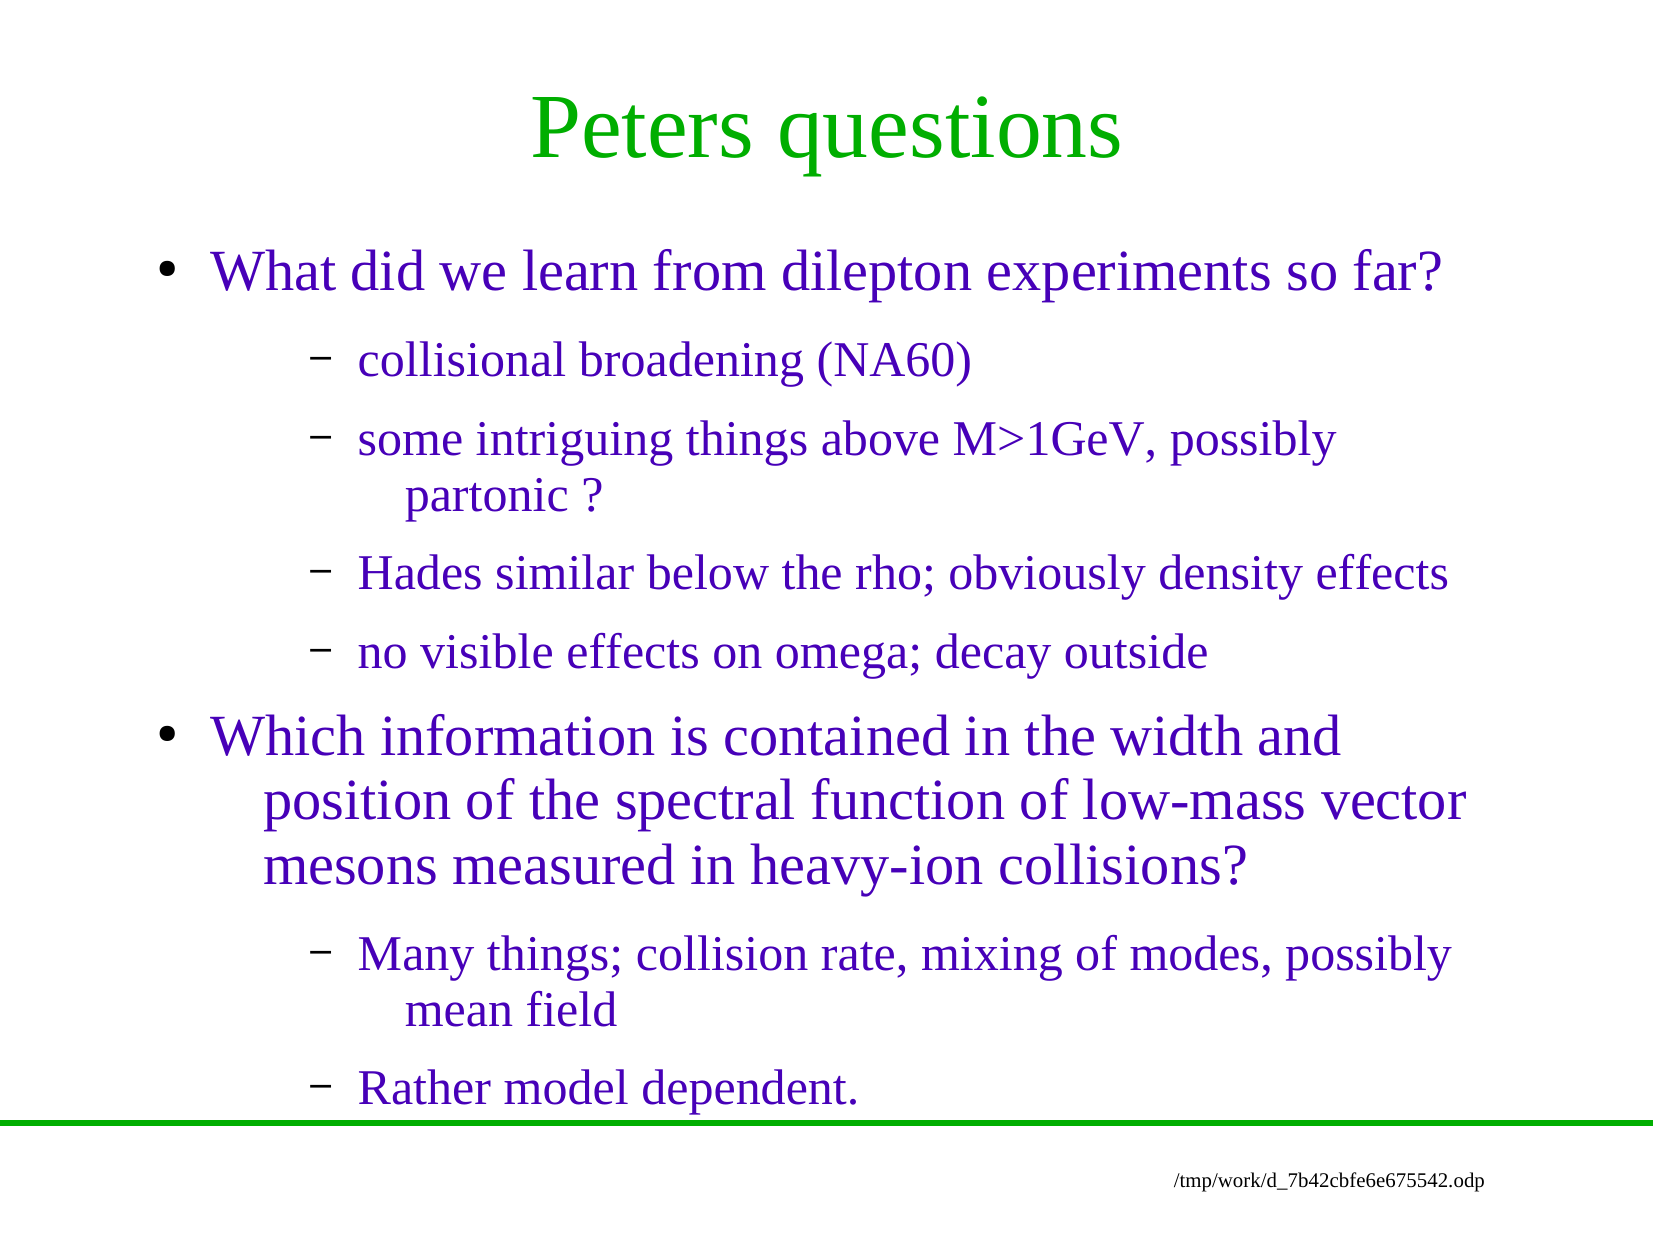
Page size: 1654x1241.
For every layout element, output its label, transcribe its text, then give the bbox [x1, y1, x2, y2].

title Peters questions [121, 23, 1534, 231]
list What did we learn from dilepton experiments so far? collisional broadening (NA60) some intriguing things above M>1GeV, possibly partonic ? Hades similar below the rho; obviously density effects no visible effects on omega; decay outside Which information is contained in the width and position of the spectral function of low-mass vector mesons measured in heavy-ion collisions? Many things; collision rate, mixing of modes, possibly mean field Rather model dependent. [121, 238, 1534, 1062]
